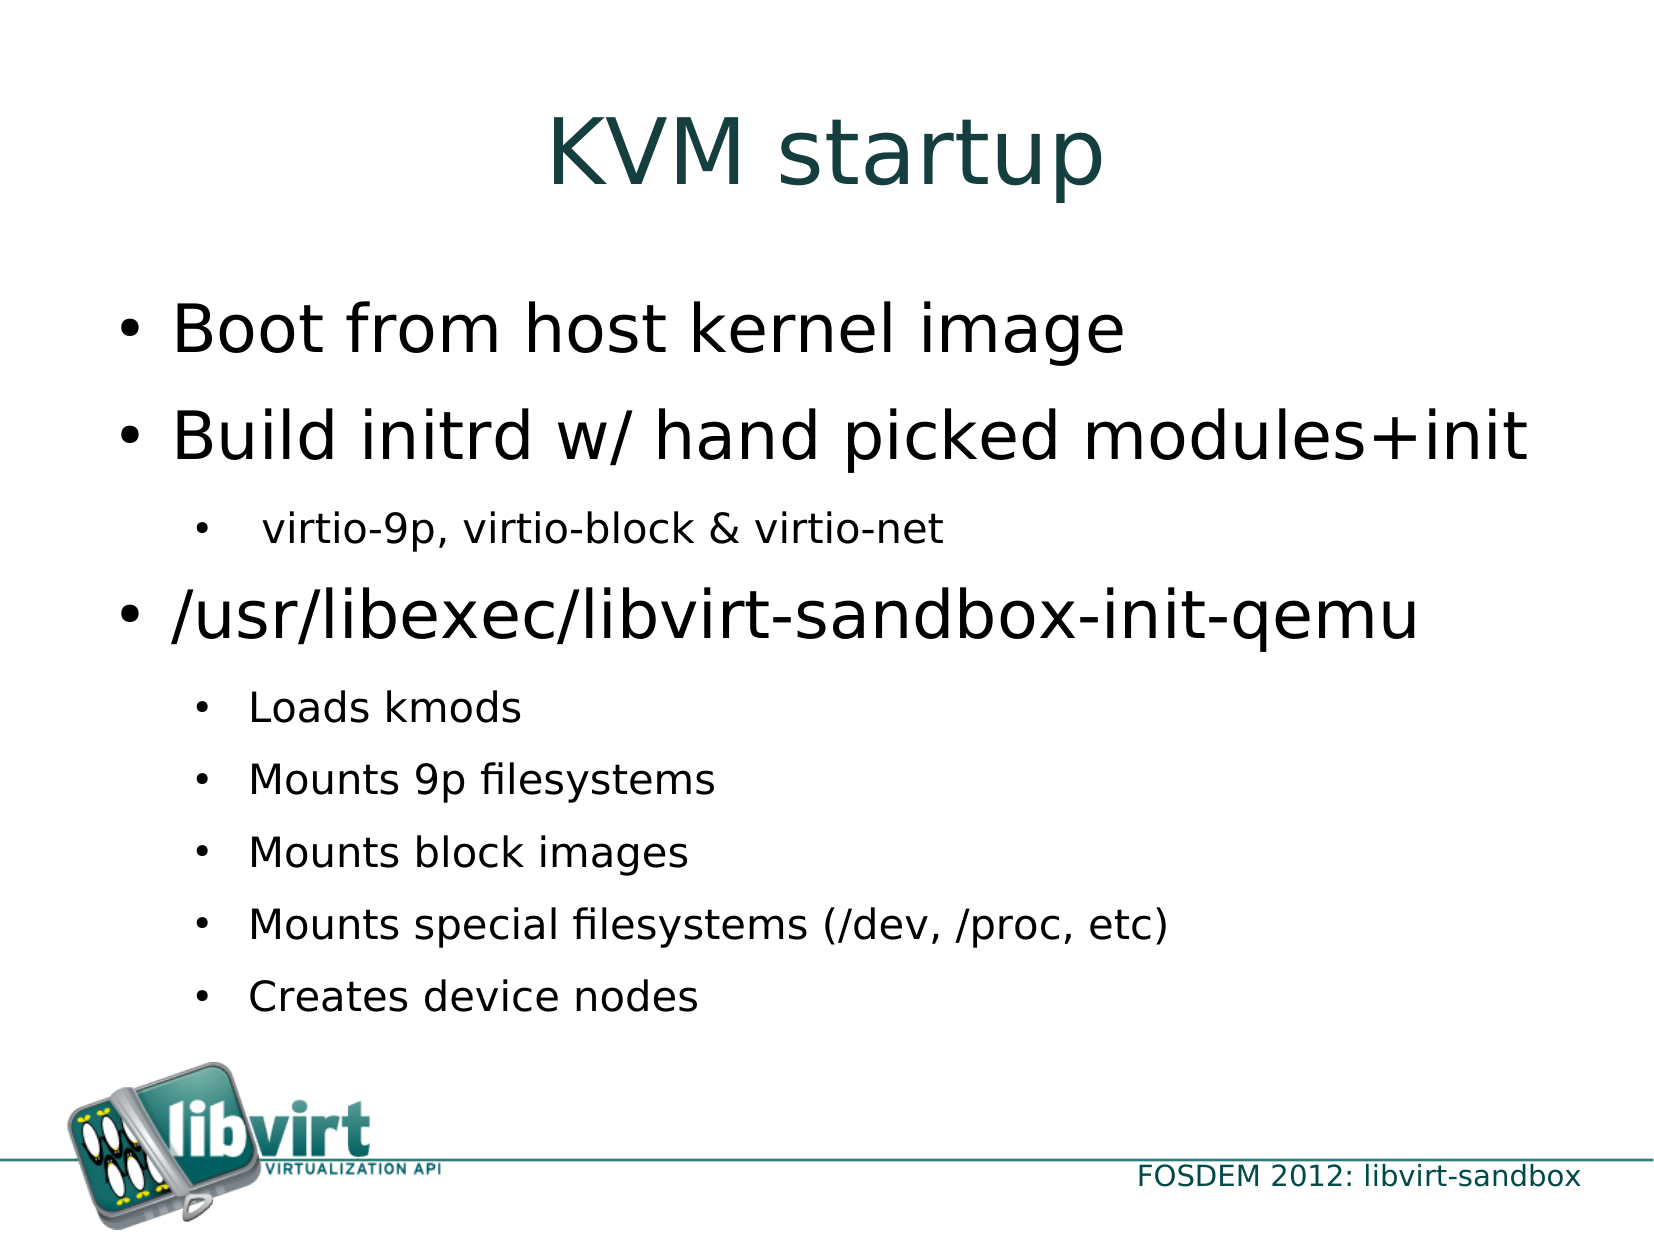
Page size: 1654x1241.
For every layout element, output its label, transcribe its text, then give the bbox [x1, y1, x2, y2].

text_box FOSDEM 2012: libvirt-sandbox [1122, 1151, 1654, 1211]
title KVM startup [82, 49, 1571, 257]
list Boot from host kernel image Build initrd w/ hand picked modules+init virtio-9p, virtio-block & virtio-net /usr/libexec/libvirt-sandbox-init-qemu Loads kmods Mounts 9p filesystems Mounts block images Mounts special filesystems (/dev, /proc, etc) Creates device nodes [82, 290, 1571, 1062]
picture [0, 1062, 1654, 1230]
